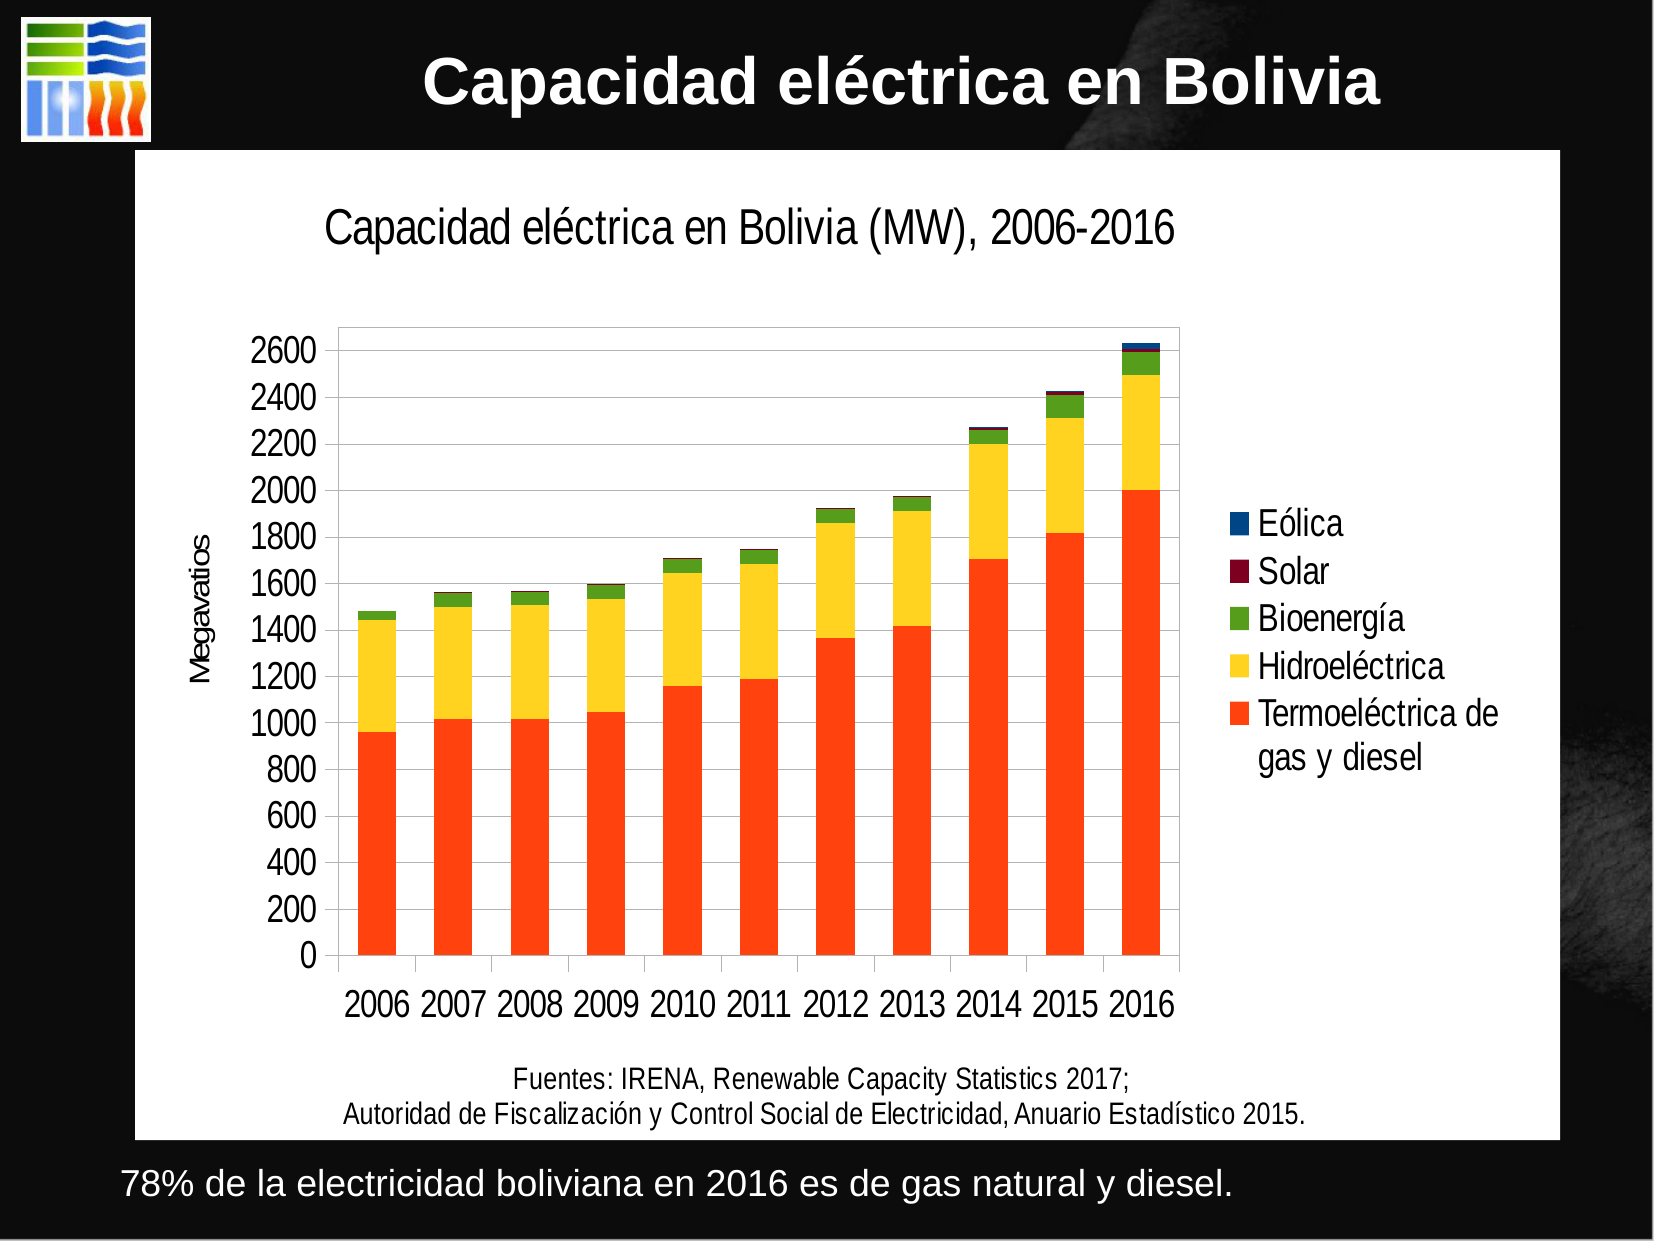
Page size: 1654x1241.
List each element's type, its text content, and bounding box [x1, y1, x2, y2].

picture [0, 0, 1654, 1241]
title Capacidad eléctrica en Bolivia [169, 0, 1635, 166]
text_box 78% de la electricidad boliviana en 2016 es de gas natural y diesel. [105, 1155, 1249, 1212]
